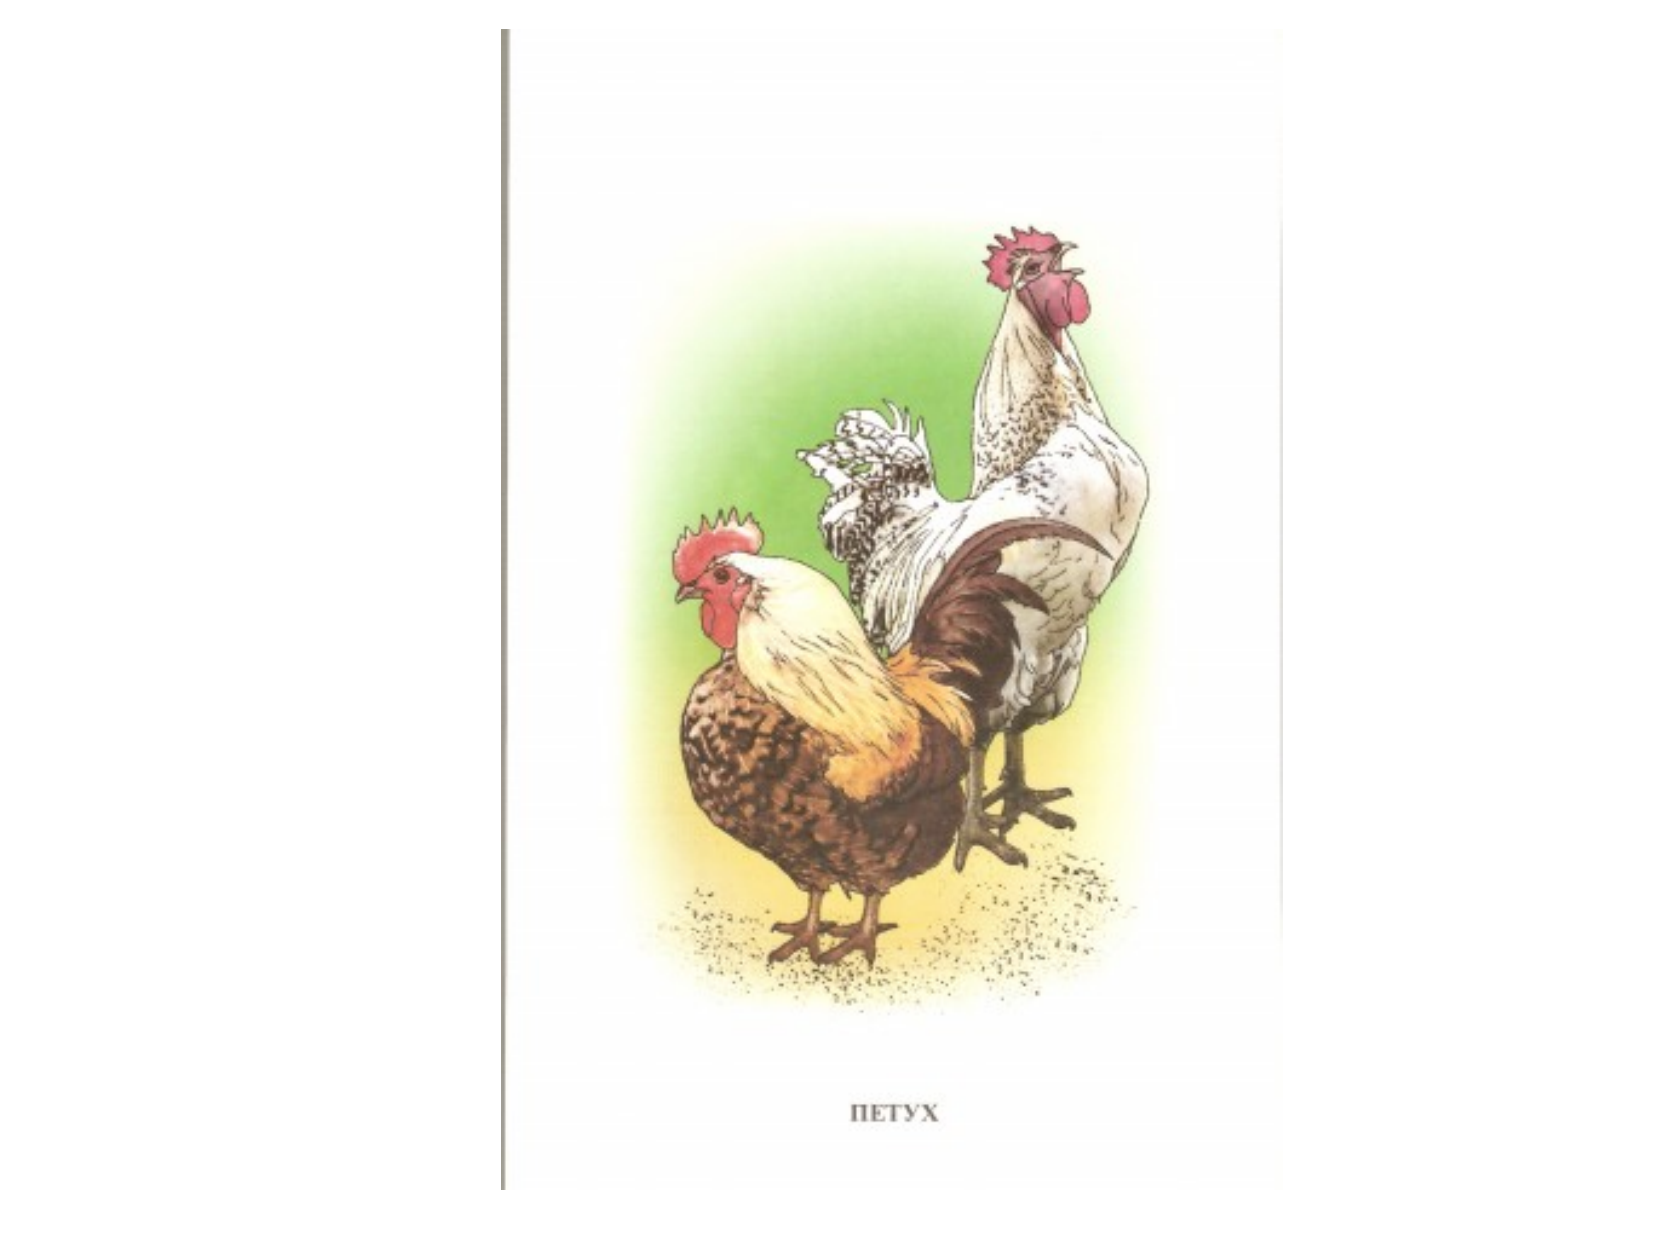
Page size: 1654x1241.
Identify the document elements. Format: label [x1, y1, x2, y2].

picture [501, 29, 1283, 1190]
